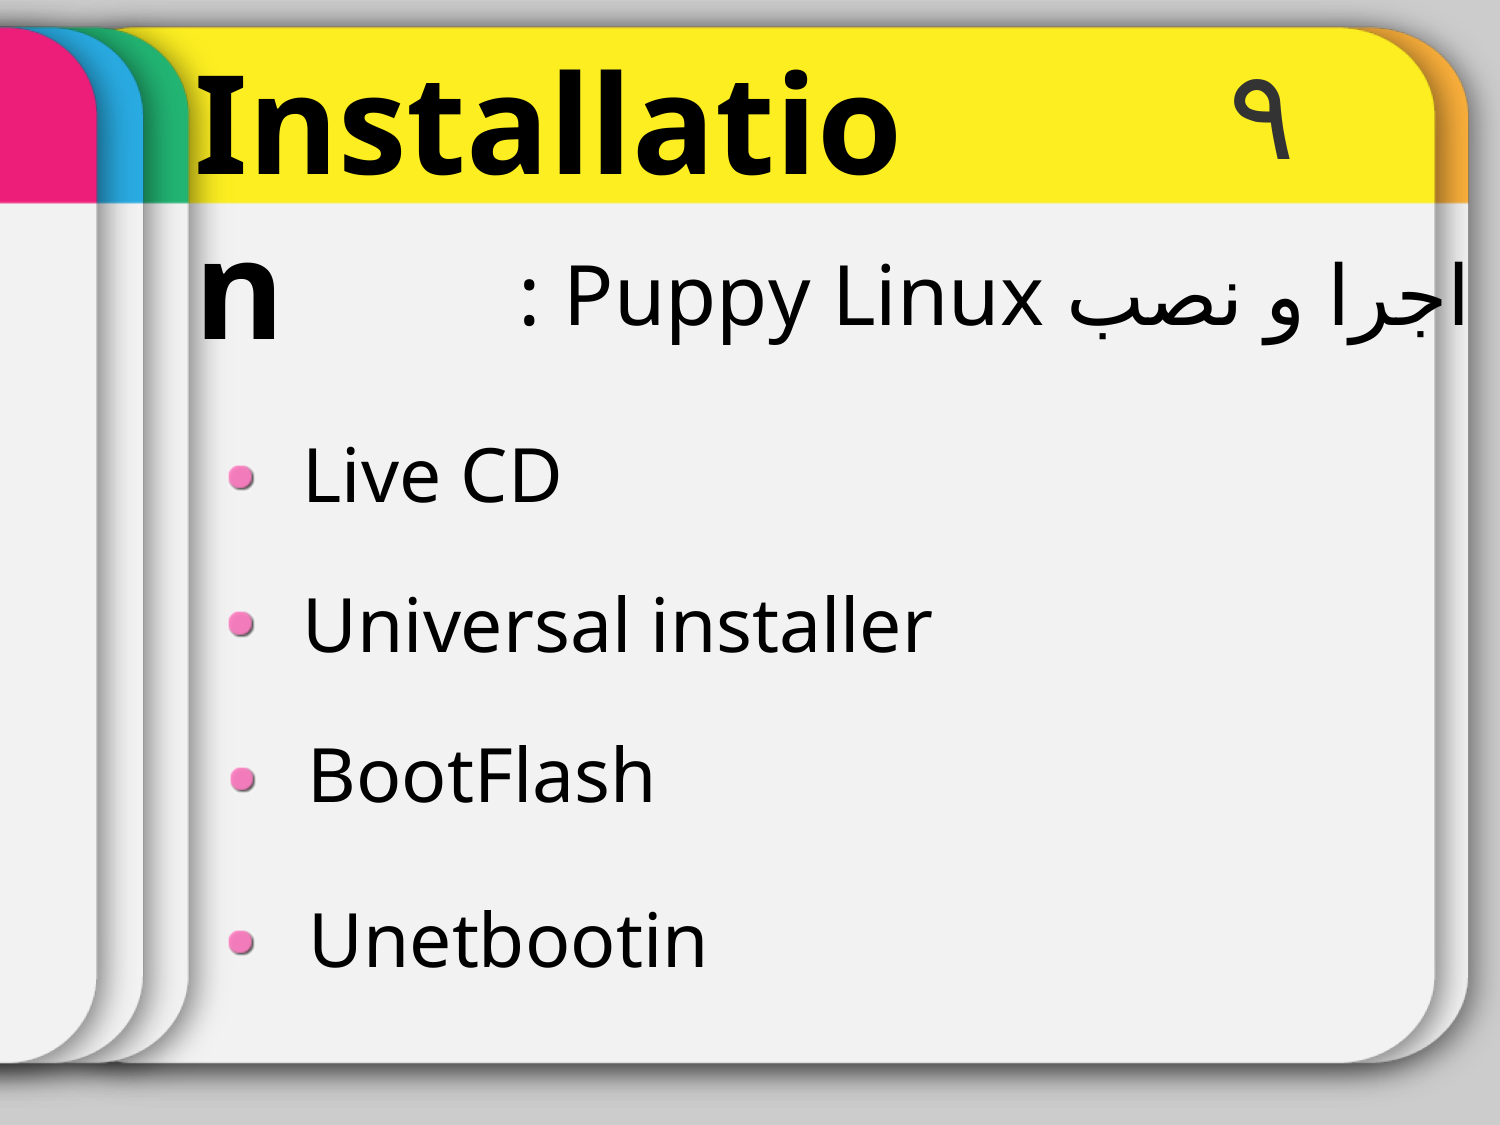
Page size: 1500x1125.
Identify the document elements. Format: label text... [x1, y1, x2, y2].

picture [0, 0, 1500, 1125]
text_box Unetbootin [294, 885, 740, 991]
text_box Installation [180, 29, 991, 210]
text_box ۹ [1174, 27, 1351, 193]
text_box BootFlash [292, 720, 693, 825]
text_box اجرا و نصب Puppy Linux : [502, 234, 1381, 436]
text_box Universal installer [287, 570, 994, 675]
text_box Live CD [287, 420, 605, 525]
